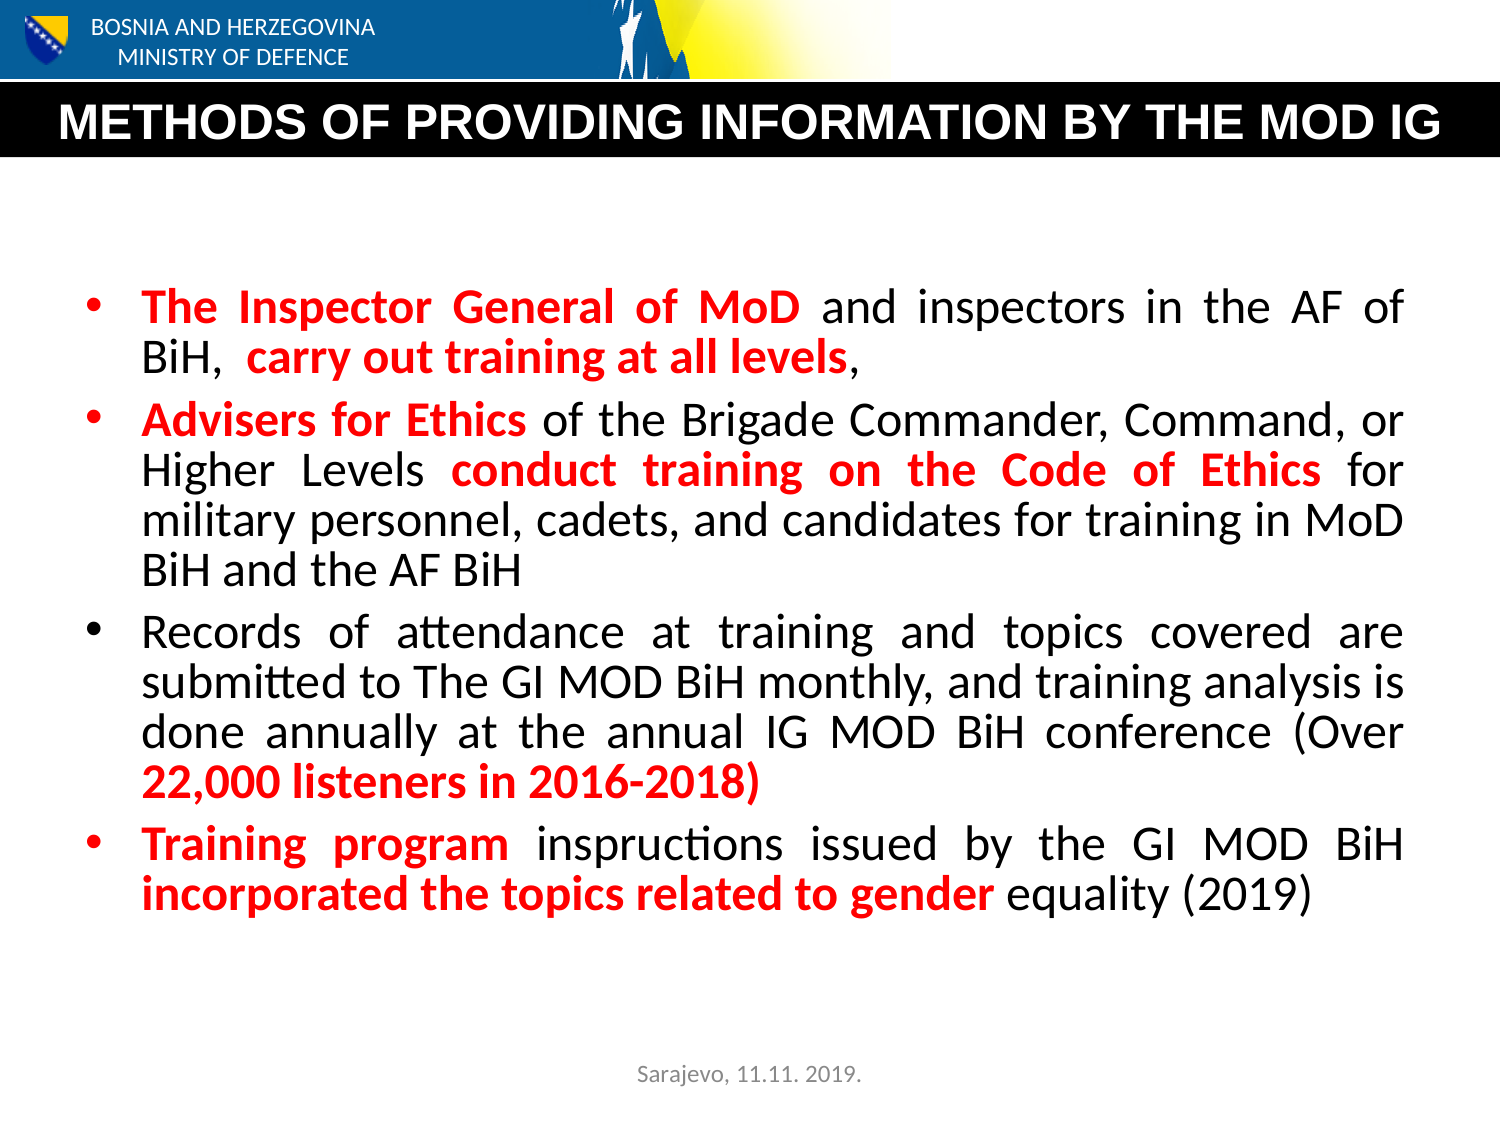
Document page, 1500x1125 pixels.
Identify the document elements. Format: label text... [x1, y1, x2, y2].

picture [0, 0, 1500, 79]
list The Inspector General of MoD and inspectors in the AF of BiH, carry out training at all levels, Advisers for Ethics of the Brigade Commander, Command, or Higher Levels conduct training on the Code of Ethics for military personnel, cadets, and candidates for training in MoD BiH and the AF BiH Records of attendance at training and topics covered are submitted to The GI MOD BiH monthly, and training analysis is done annually at the annual IG MOD BiH conference (Over 22,000 listeners in 2016-2018) Training program inspructions issued by the GI MOD BiH incorporated the topics related to gender equality (2019) [70, 164, 1421, 1008]
text_box Sarajevo, 11.11. 2019. [512, 1042, 988, 1103]
title METHODS OF PROVIDING INFORMATION BY THE MOD IG [0, 82, 1500, 158]
